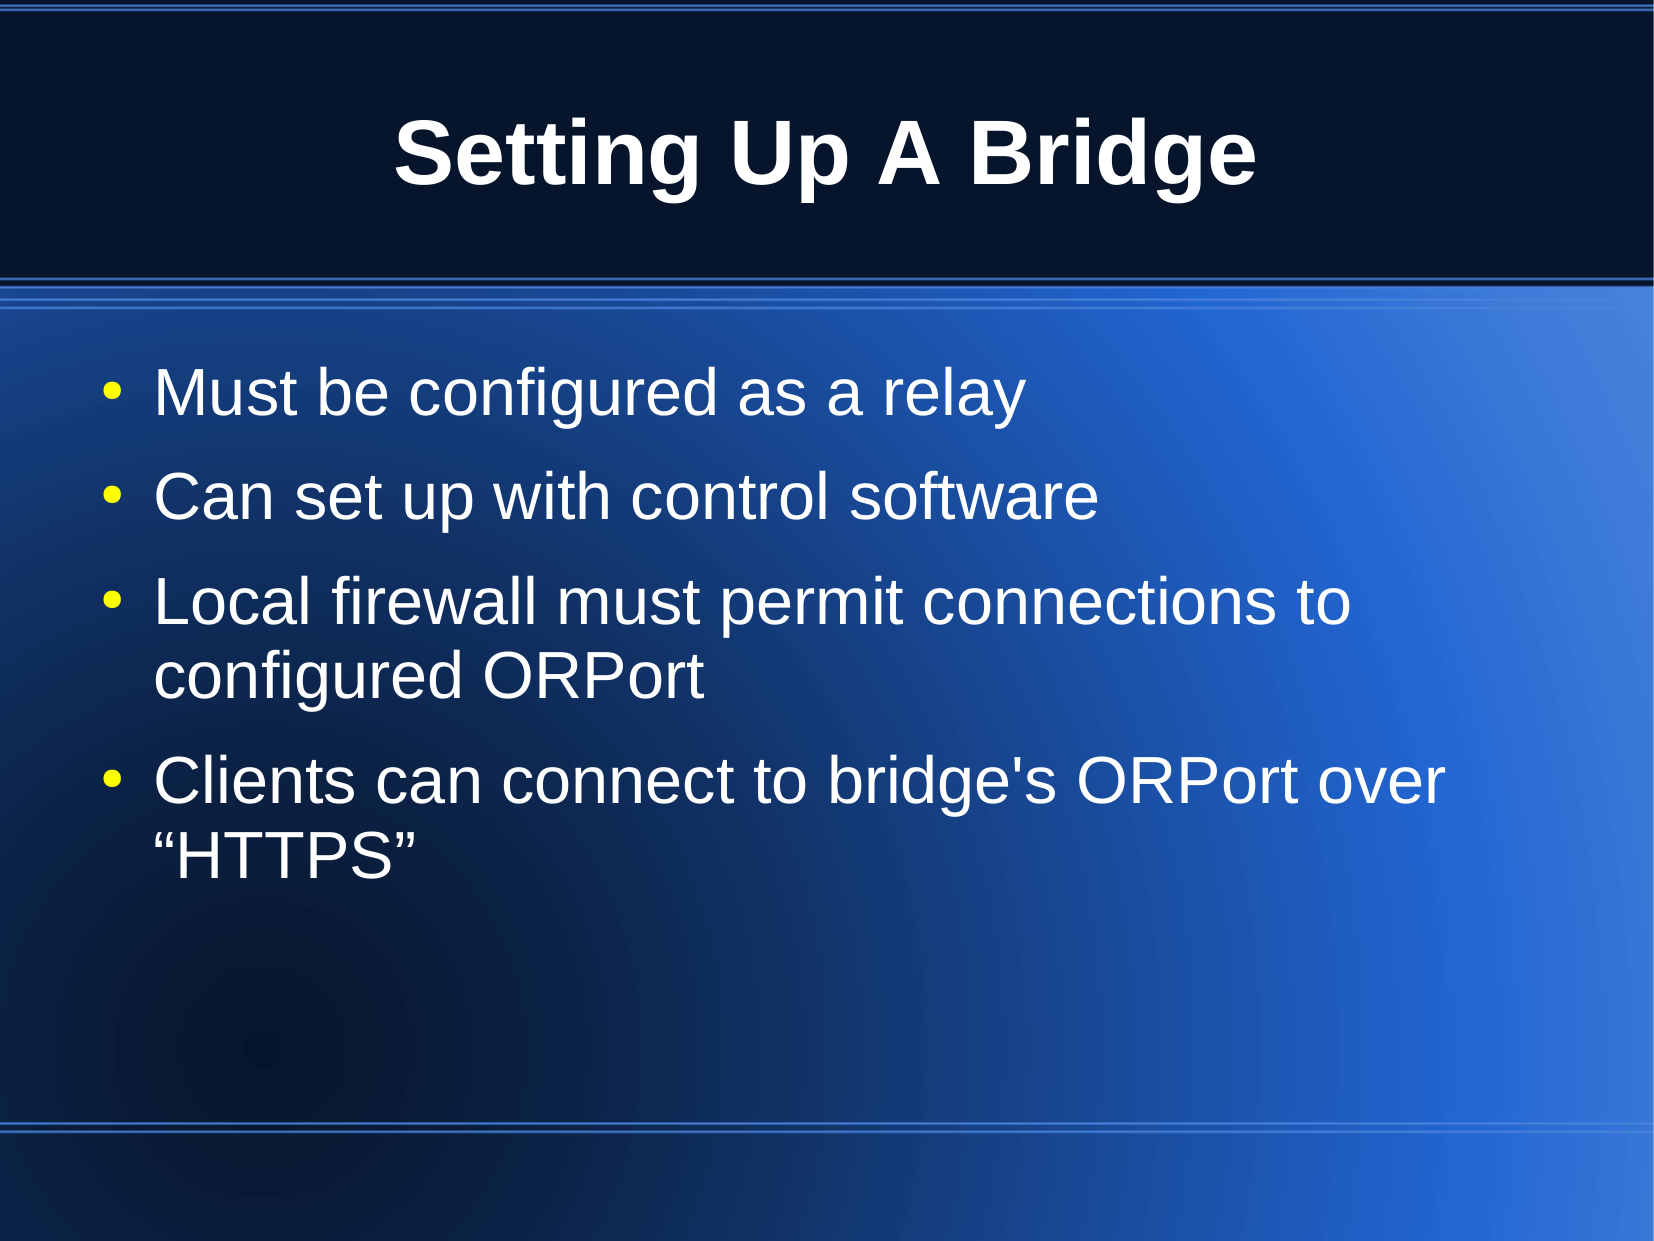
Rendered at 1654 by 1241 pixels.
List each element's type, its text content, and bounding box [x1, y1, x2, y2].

picture [0, 0, 1654, 1241]
list Must be configured as a relay Can set up with control software Local firewall must permit connections to configured ORPort Clients can connect to bridge's ORPort over “HTTPS” [82, 355, 1571, 1043]
title Setting Up A Bridge [82, 56, 1571, 250]
